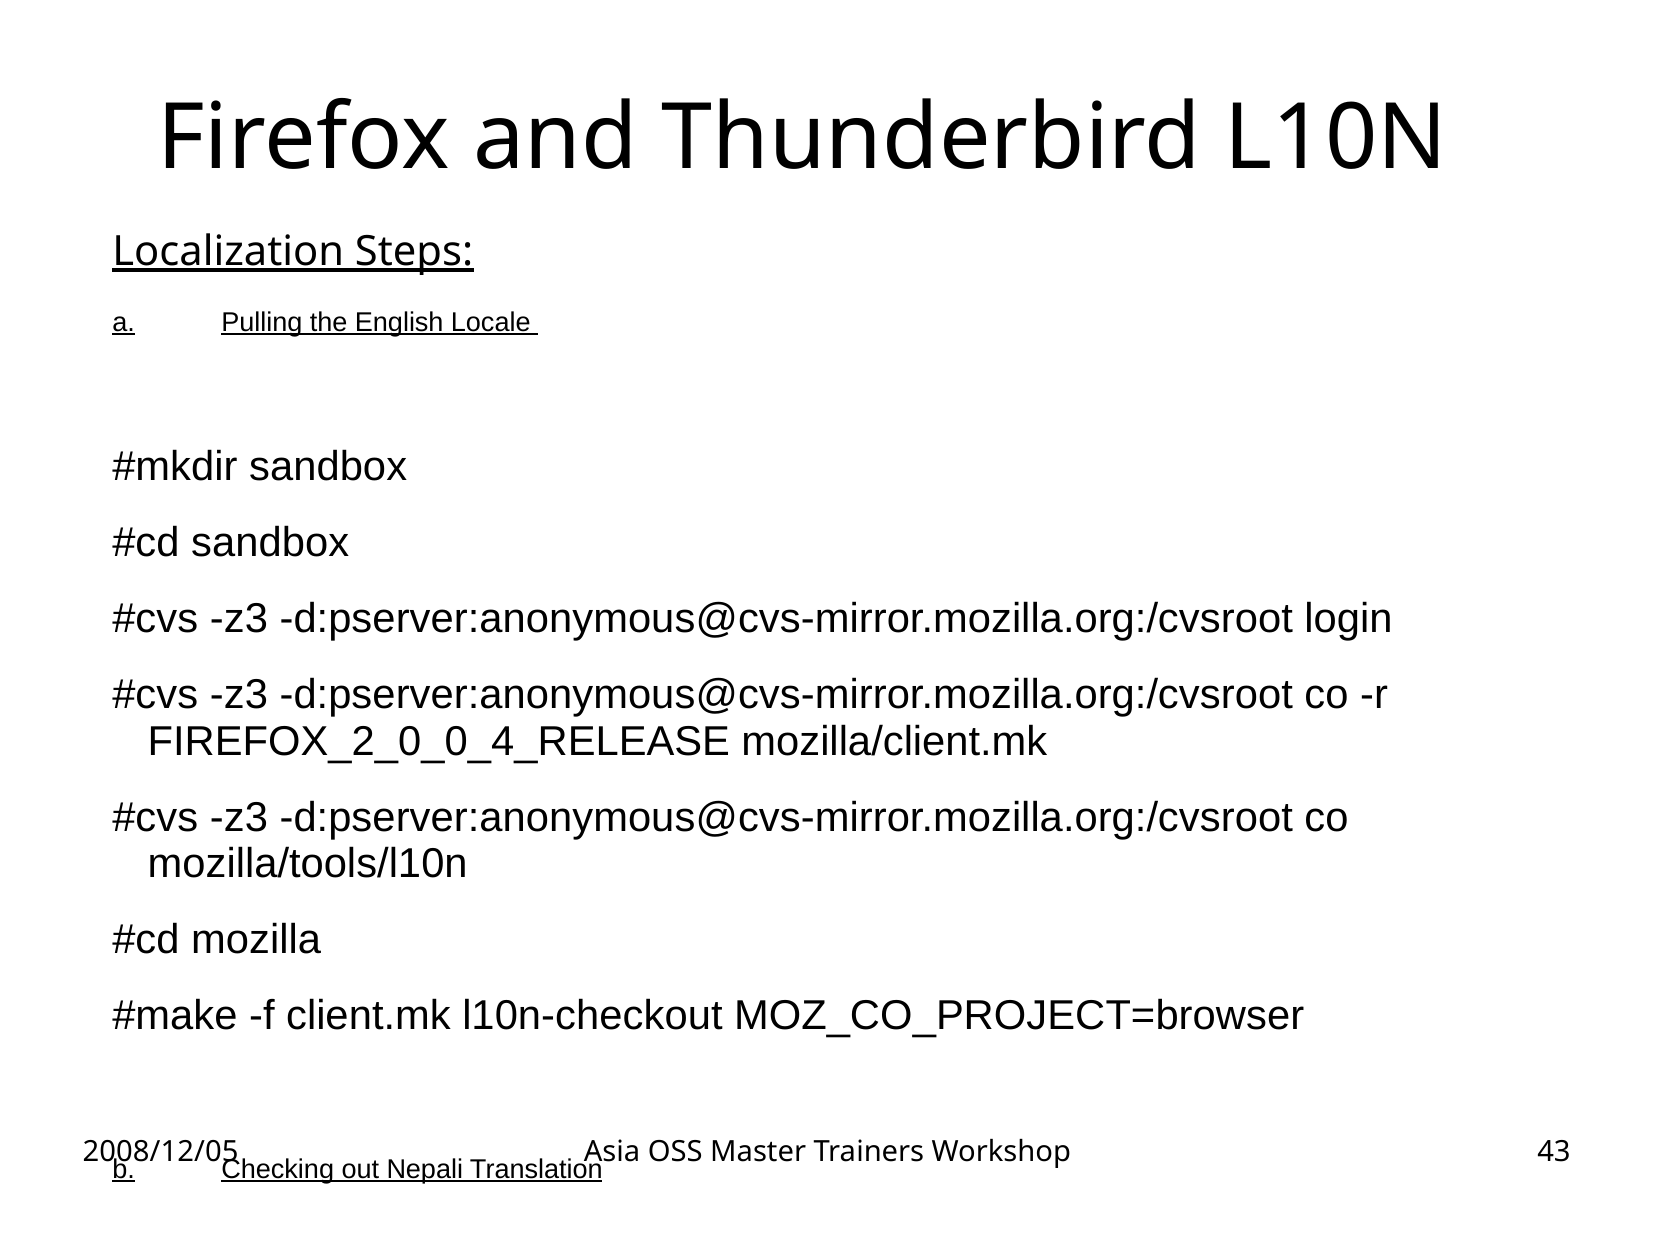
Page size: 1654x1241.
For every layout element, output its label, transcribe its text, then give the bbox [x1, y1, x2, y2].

list Localization Steps: a. Pulling the English Locale #mkdir sandbox #cd sandbox #cvs -z3 -d:pserver:anonymous@cvs-mirror.mozilla.org:/cvsroot login #cvs -z3 -d:pserver:anonymous@cvs-mirror.mozilla.org:/cvsroot co -r FIREFOX_2_0_0_4_RELEASE mozilla/client.mk #cvs -z3 -d:pserver:anonymous@cvs-mirror.mozilla.org:/cvsroot co mozilla/tools/l10n #cd mozilla #make -f client.mk l10n-checkout MOZ_CO_PROJECT=browser b. Checking out Nepali Translation #cd .. #export CVSROOT=:ext:basanta%mpp.org.np@cvs.mozilla.org:/l10n #export CVS_RSH=ssh #cvs co l10n/ne-NP [76, 220, 1565, 1241]
title Firefox and Thunderbird L10N [59, 29, 1548, 237]
